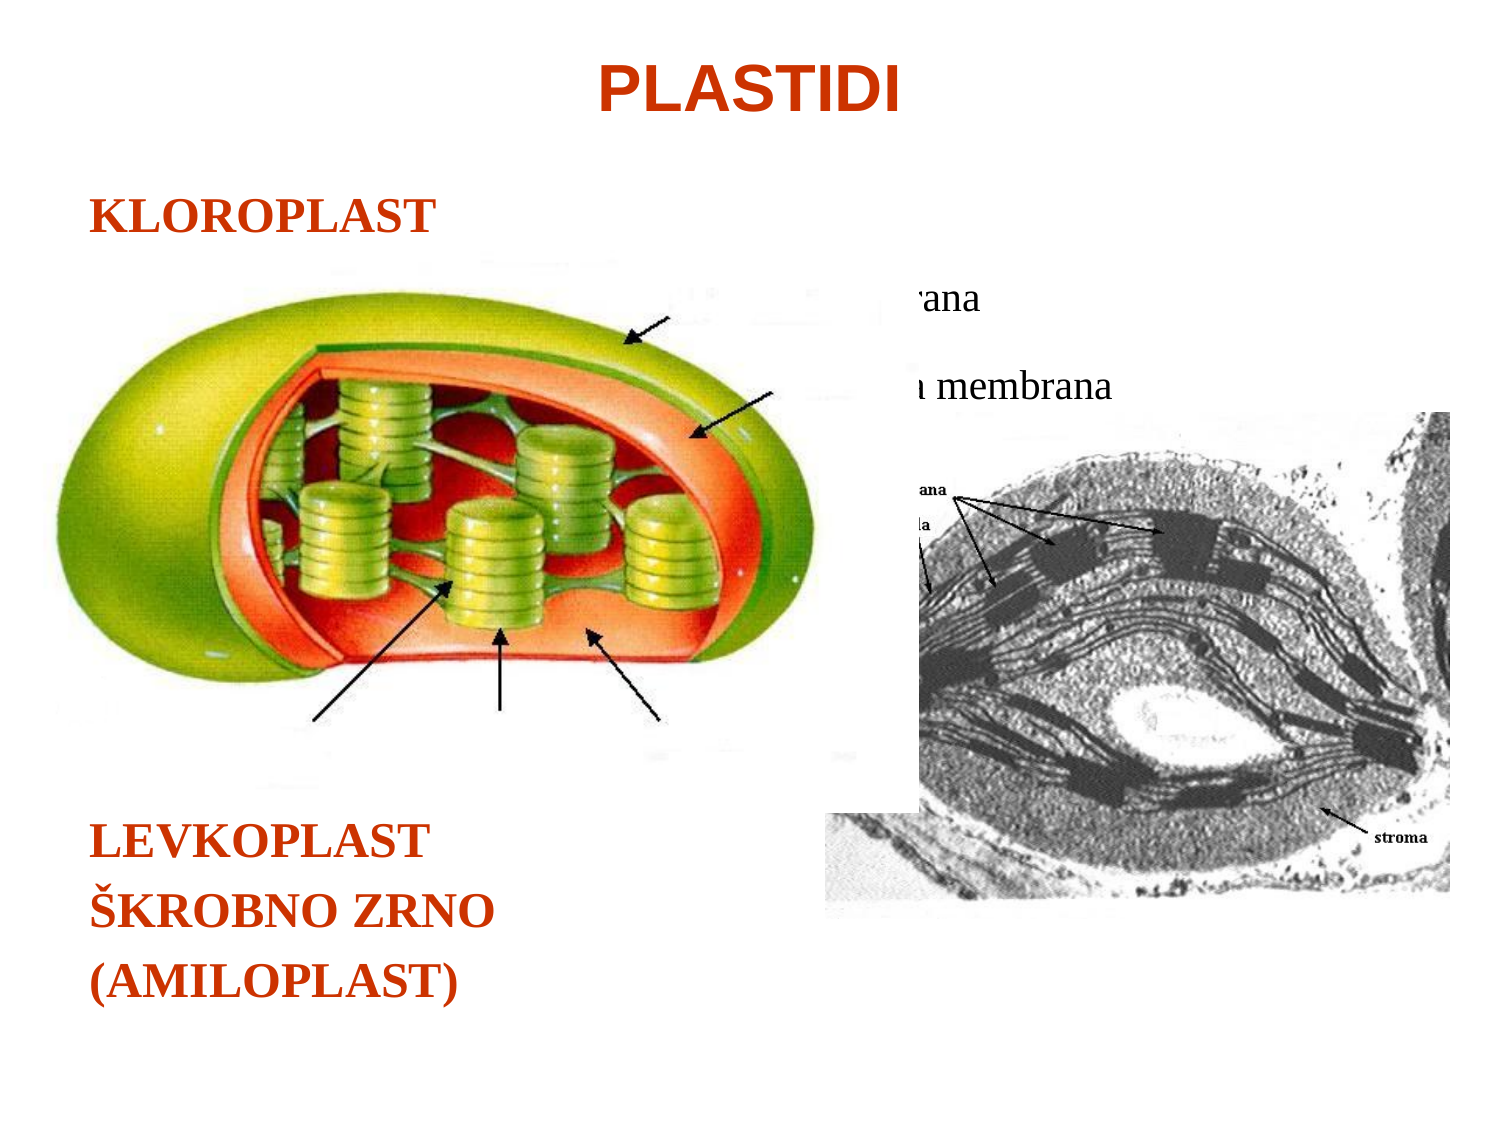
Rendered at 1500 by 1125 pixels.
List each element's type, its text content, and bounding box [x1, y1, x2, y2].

text_box KLOROPLAST [74, 174, 613, 249]
text_box zunanja membrana [919, 262, 996, 328]
text_box notranja membrana [919, 350, 1128, 412]
subtitle PLASTIDI [225, 37, 1275, 138]
picture [0, 249, 1450, 919]
text_box LEVKOPLAST ŠKROBNO ZRNO (AMILOPLAST) [74, 813, 613, 1038]
